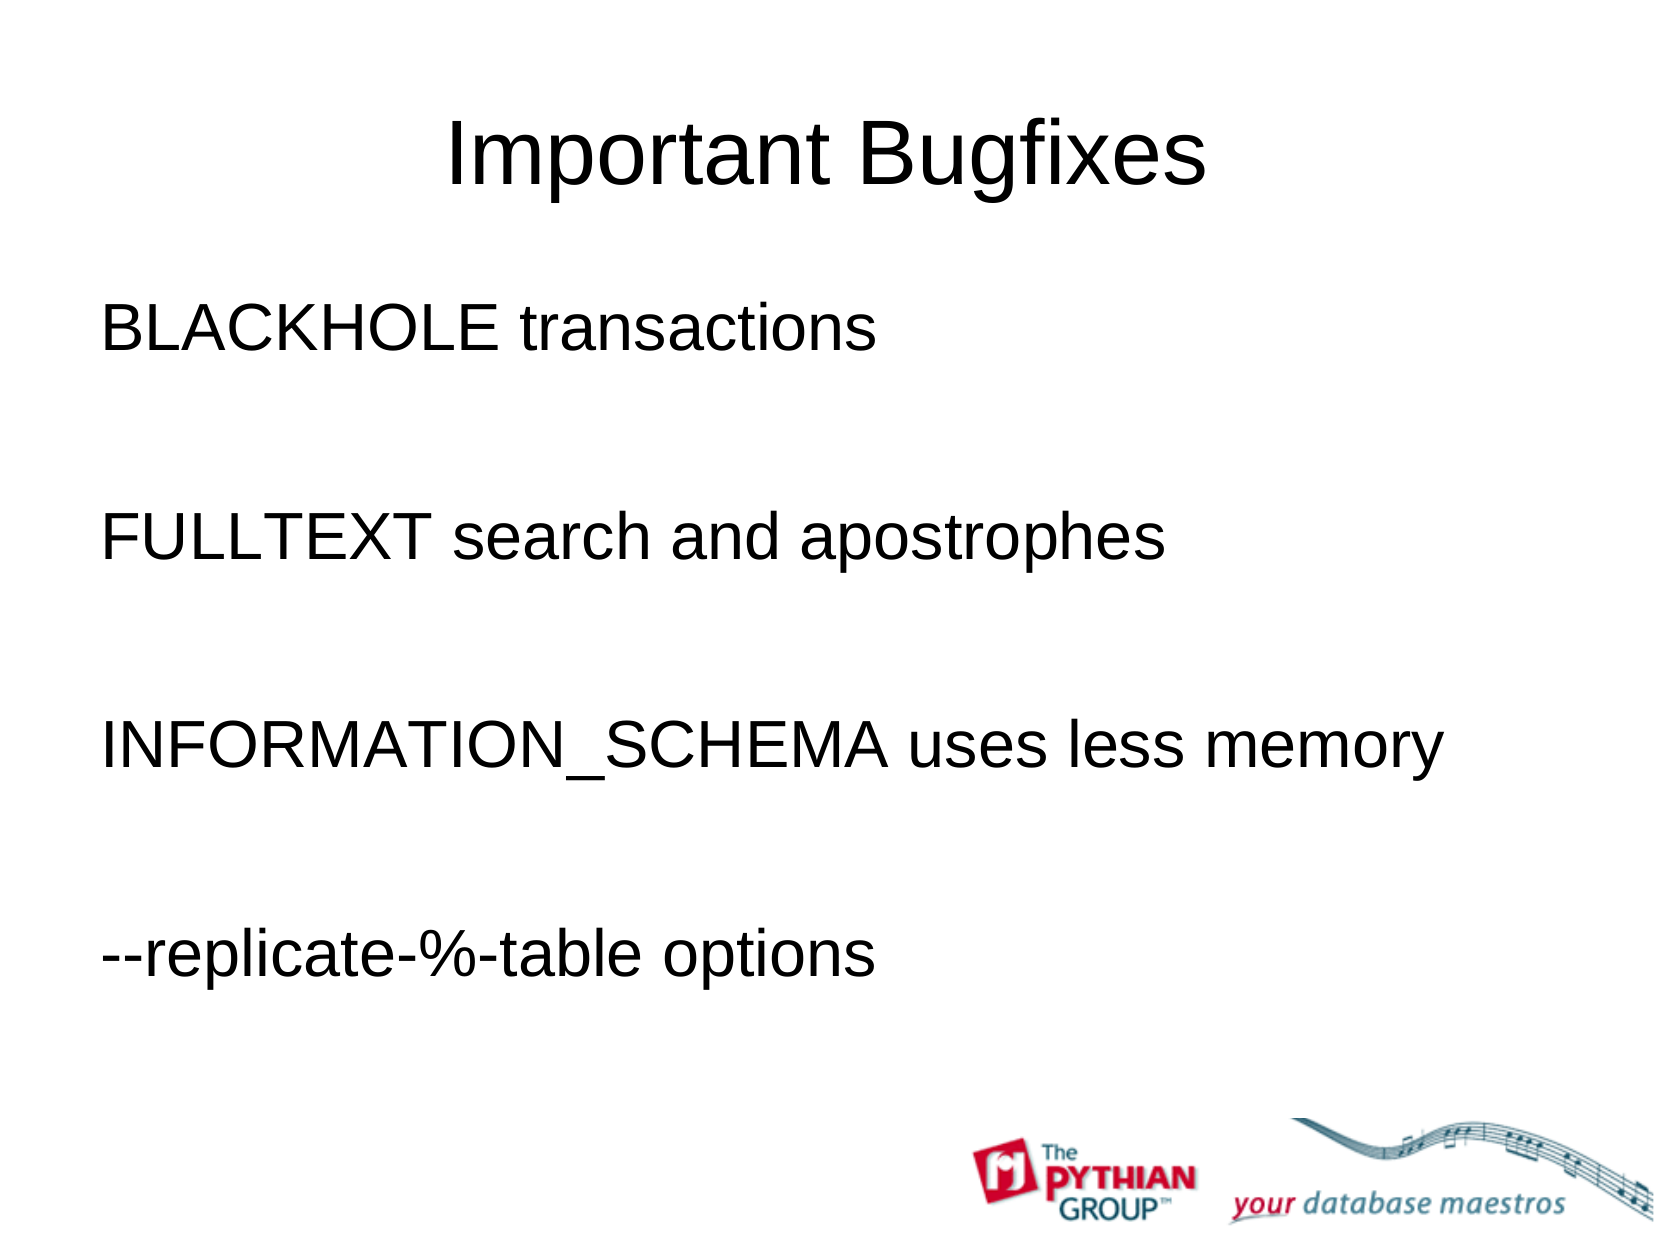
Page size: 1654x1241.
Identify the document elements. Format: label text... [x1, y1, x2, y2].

picture [955, 1118, 1654, 1241]
list BLACKHOLE transactions FULLTEXT search and apostrophes INFORMATION_SCHEMA uses less memory --replicate-%-table options [82, 290, 1571, 1094]
title Important Bugfixes [82, 56, 1571, 250]
